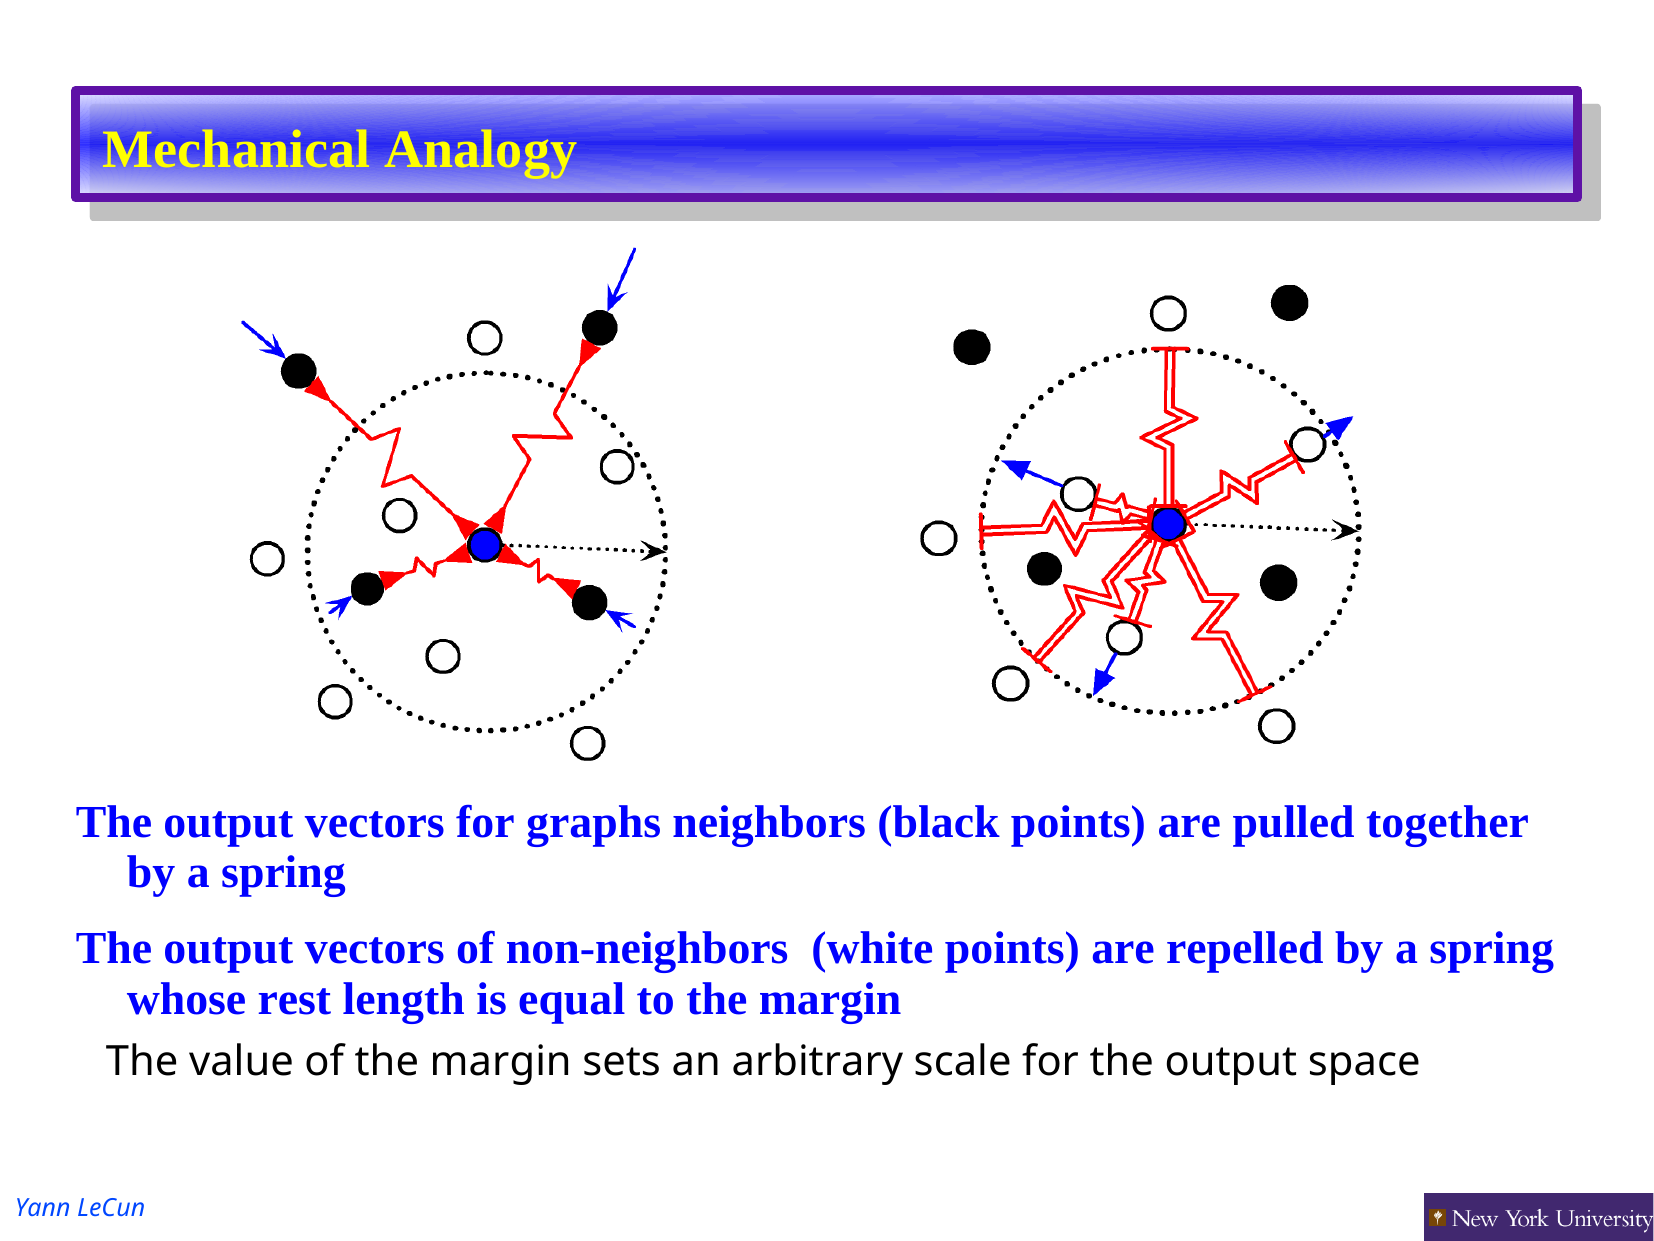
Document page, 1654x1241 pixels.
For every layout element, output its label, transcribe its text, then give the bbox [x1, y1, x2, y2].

list The output vectors for graphs neighbors (black points) are pulled together by a spring The output vectors of non-neighbors (white points) are repelled by a spring whose rest length is equal to the margin The value of the margin sets an arbitrary scale for the output space [75, 796, 1559, 1241]
picture [898, 285, 1375, 748]
picture [1559, 1193, 1654, 1241]
picture [231, 234, 681, 767]
title Mechanical Analogy [75, 90, 1578, 198]
